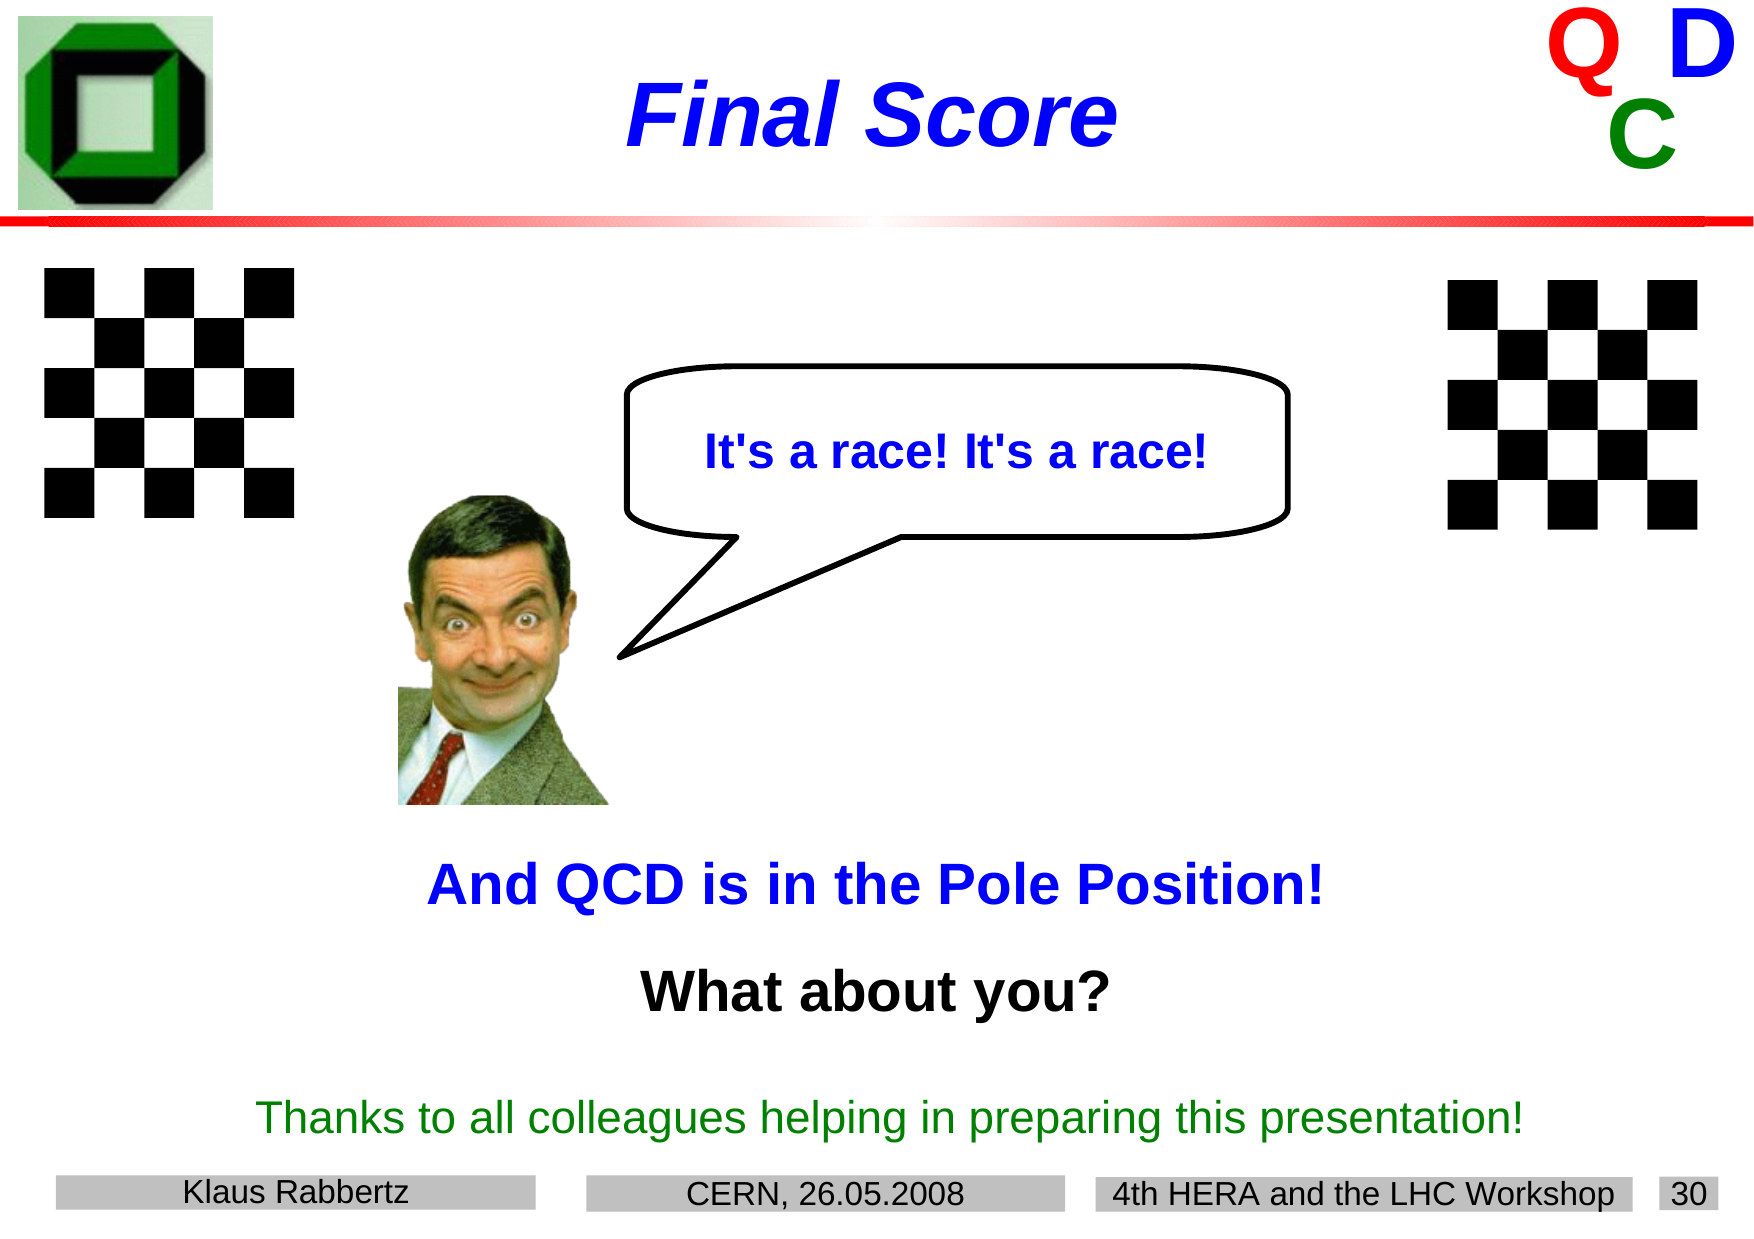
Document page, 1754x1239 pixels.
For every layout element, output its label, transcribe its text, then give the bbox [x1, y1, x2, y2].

text_box And QCD is in the Pole Position! [414, 840, 1339, 929]
text_box [1447, 280, 1698, 530]
text_box What about you? [628, 947, 1125, 1036]
text_box It's a race! It's a race! [619, 366, 1288, 658]
picture [398, 491, 618, 805]
text_box [44, 268, 295, 518]
picture [18, 16, 213, 210]
title Final Score [220, 16, 1525, 213]
text_box Thanks to all colleagues helping in preparing this presentation! [243, 1080, 1511, 1156]
